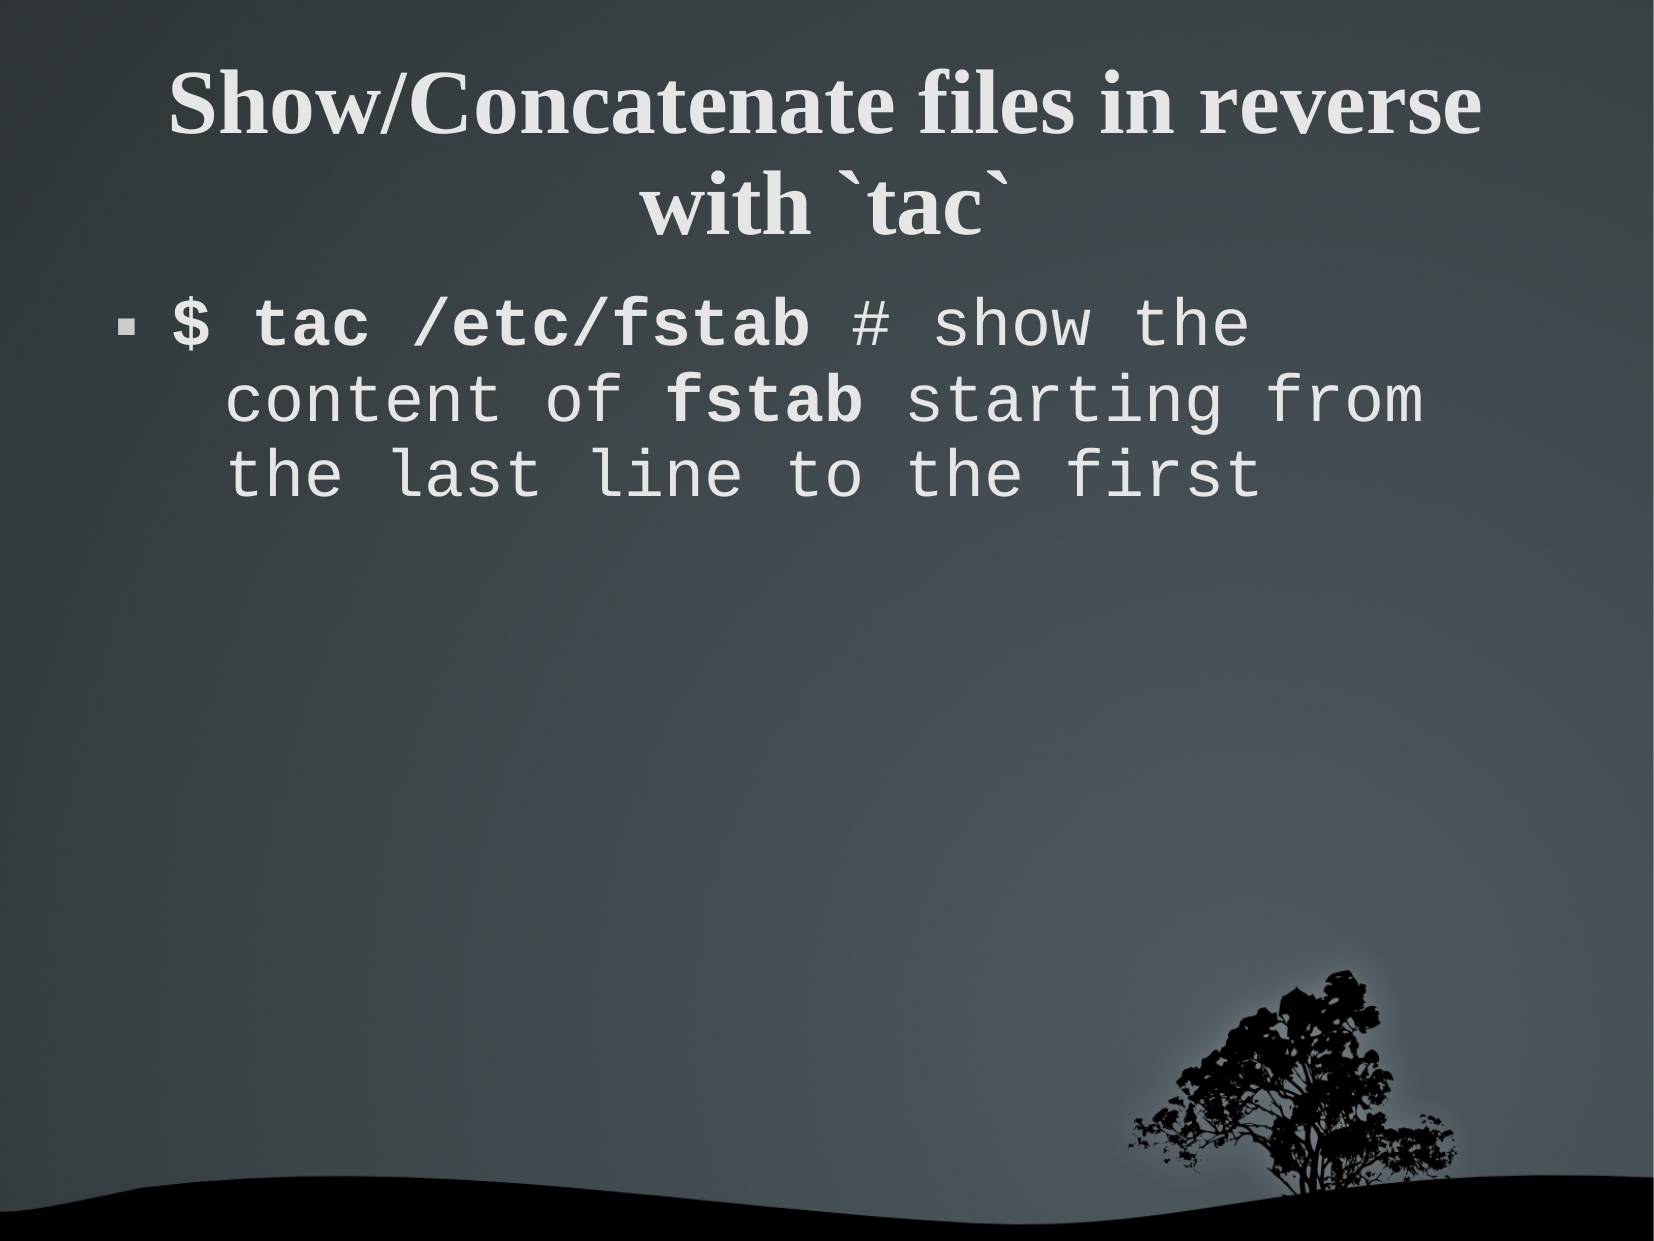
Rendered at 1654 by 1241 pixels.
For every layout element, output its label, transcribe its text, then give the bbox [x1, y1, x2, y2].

title Show/Concatenate files in reverse with `tac` [82, 19, 1571, 287]
list $ tac /etc/fstab # show the content of fstab starting from the last line to the first [82, 290, 1571, 1109]
picture [0, 0, 1654, 1241]
